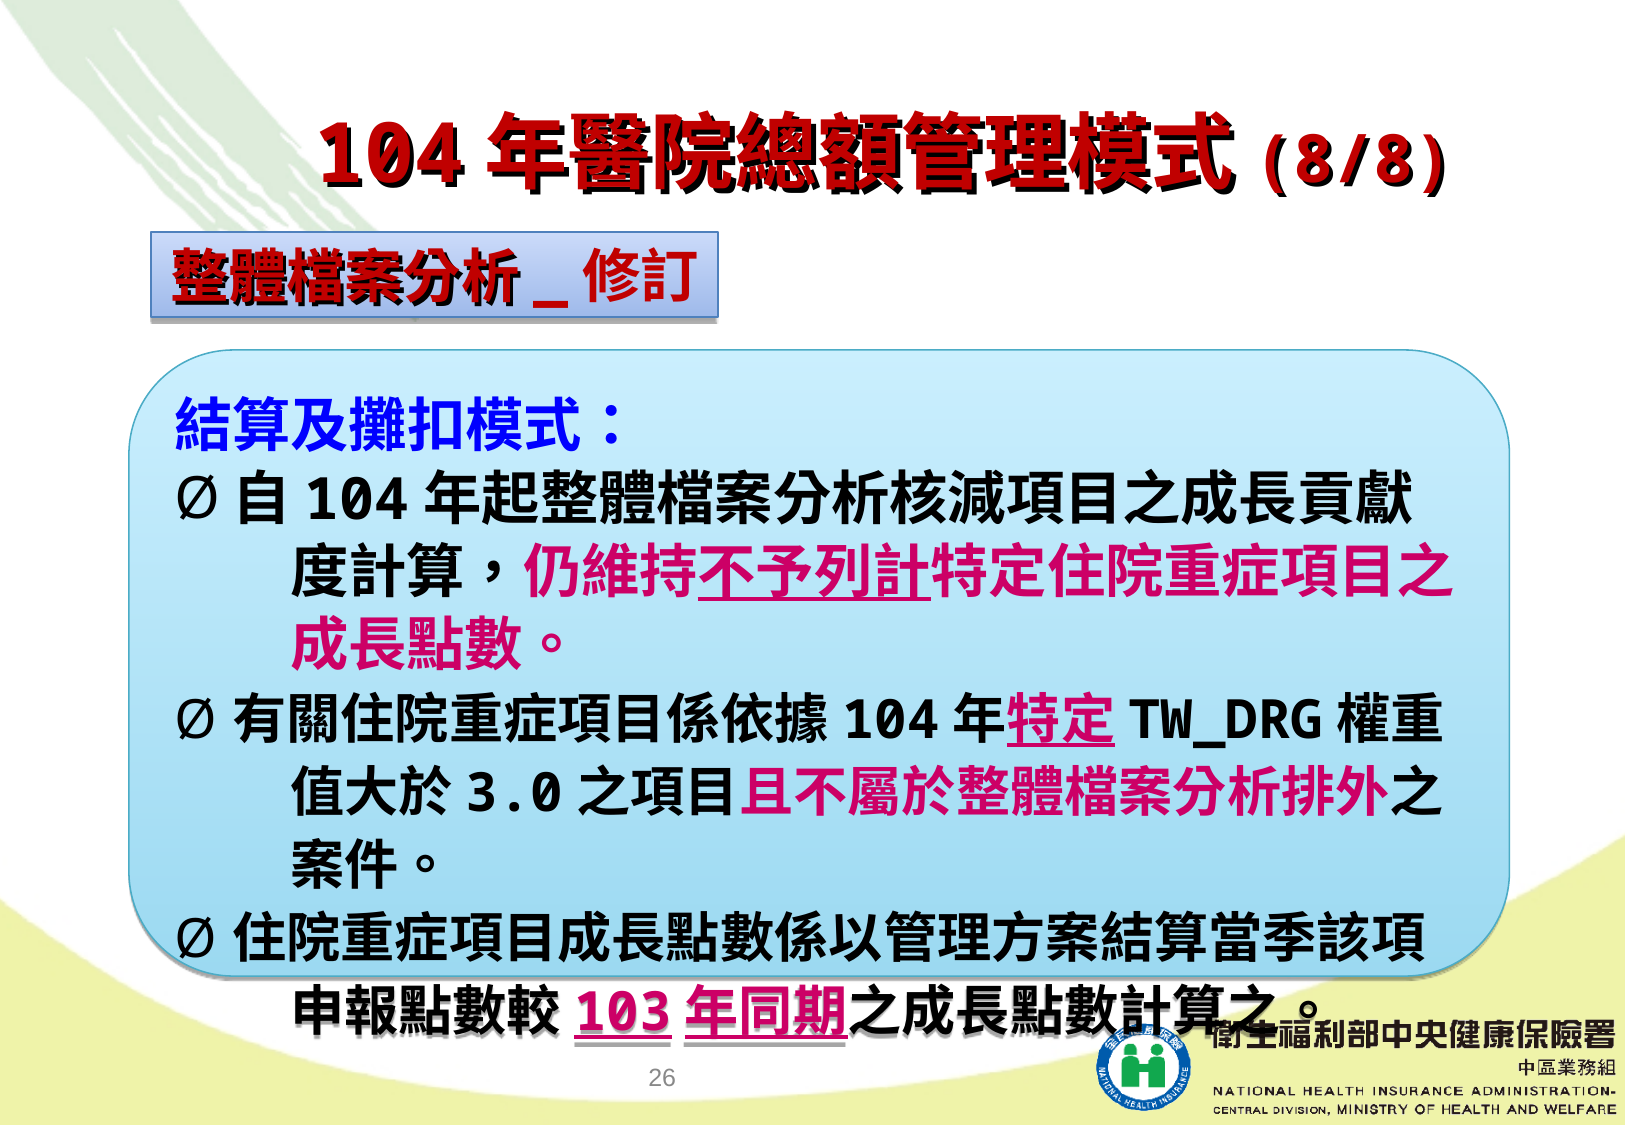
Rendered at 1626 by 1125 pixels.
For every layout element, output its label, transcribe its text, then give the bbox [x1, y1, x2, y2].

text_box 整體檔案分析_修訂 [151, 232, 718, 317]
text_box [633, 1046, 1013, 1107]
text_box 104年醫院總額管理模式(8/8) [268, 78, 1499, 221]
text_box 結算及攤扣模式： 自104年起整體檔案分析核減項目之成長貢獻度計算，仍維持不予列計特定住院重症項目之成長點數。 有關住院重症項目係依據104年特定TW_DRG權重值大於3.0之項目且不屬於整體檔案分析排外之案件。 住院重症項目成長點數係以管理方案結算當季該項申報點數較103年同期之成長點數計算之。 [128, 349, 1510, 977]
